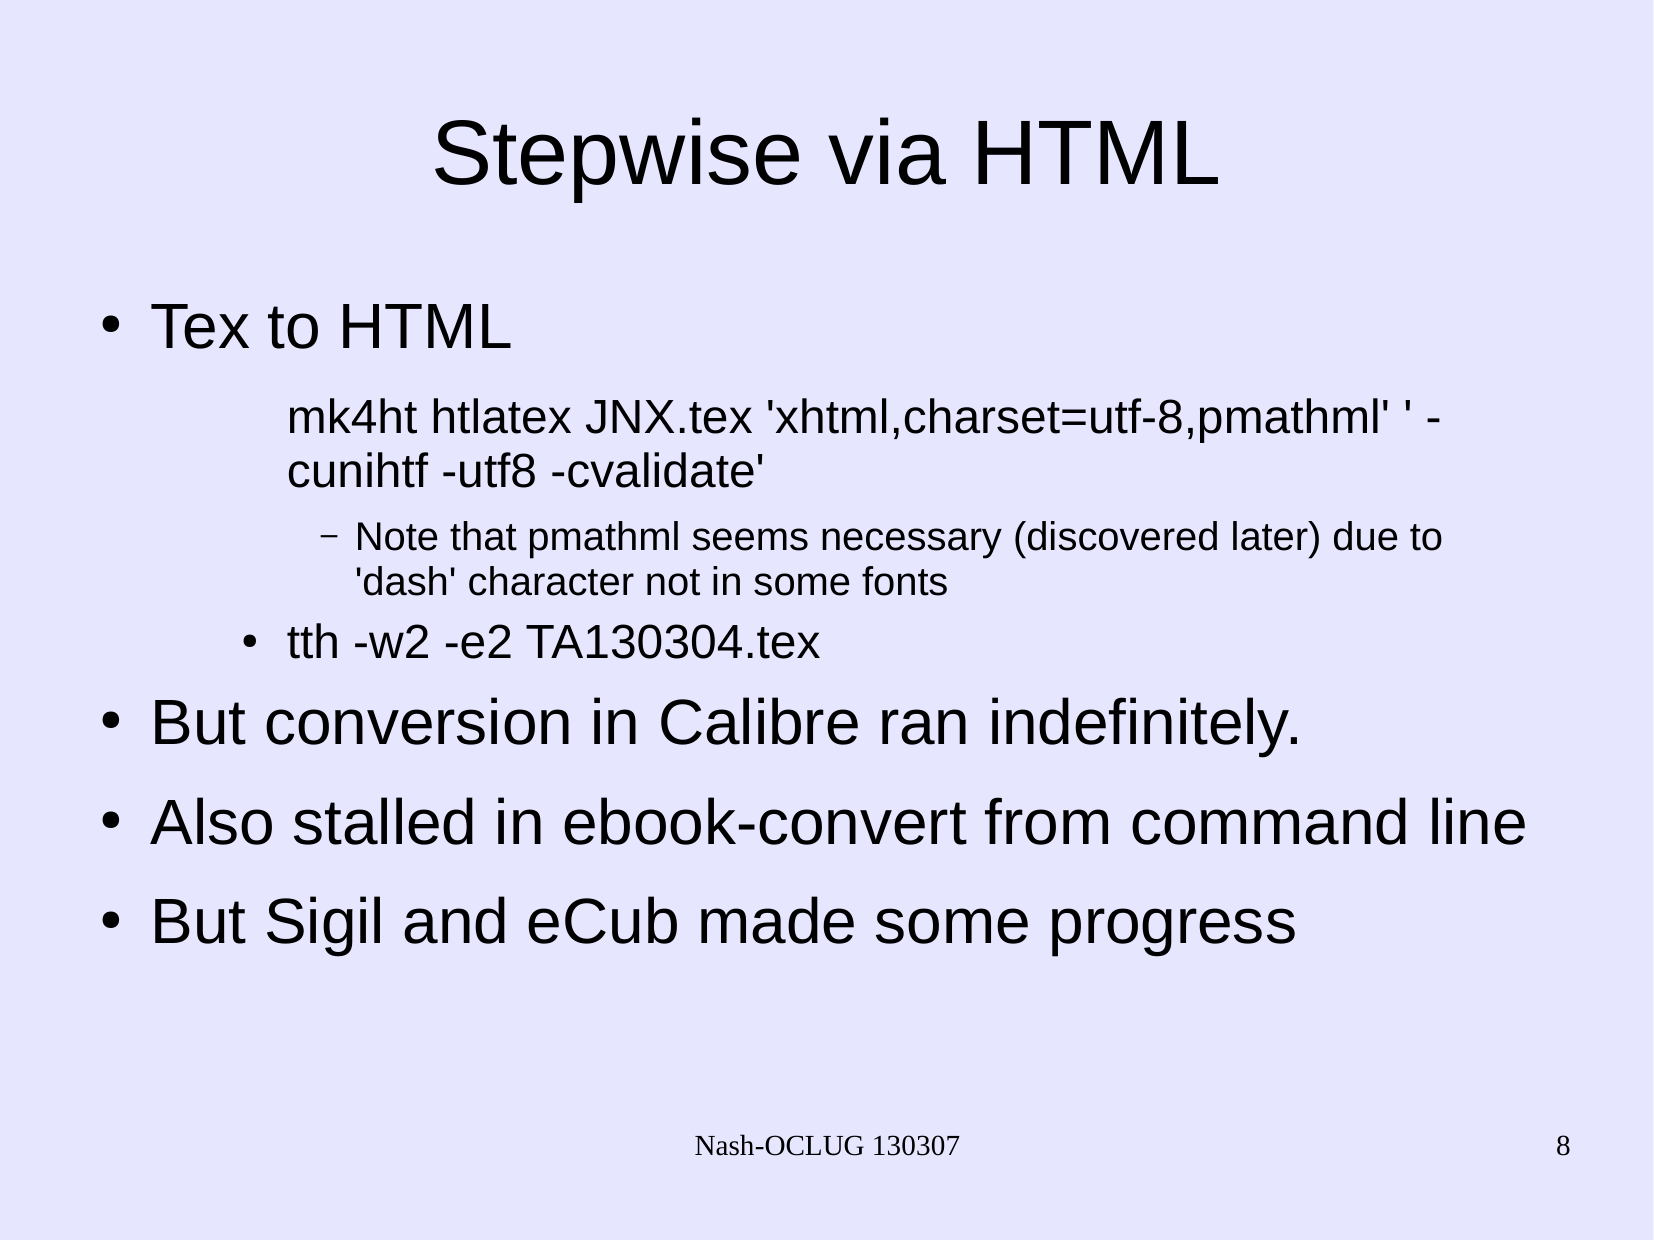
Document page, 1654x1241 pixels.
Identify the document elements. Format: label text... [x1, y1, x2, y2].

title Stepwise via HTML [82, 49, 1571, 257]
list Tex to HTML mk4ht htlatex JNX.tex 'xhtml,charset=utf-8,pmathml' ' -cunihtf -utf8 -cvalidate' Note that pmathml seems necessary (discovered later) due to 'dash' character not in some fonts tth -w2 -e2 TA130304.tex But conversion in Calibre ran indefinitely. Also stalled in ebook-convert from command line But Sigil and eCub made some progress [82, 290, 1538, 1010]
